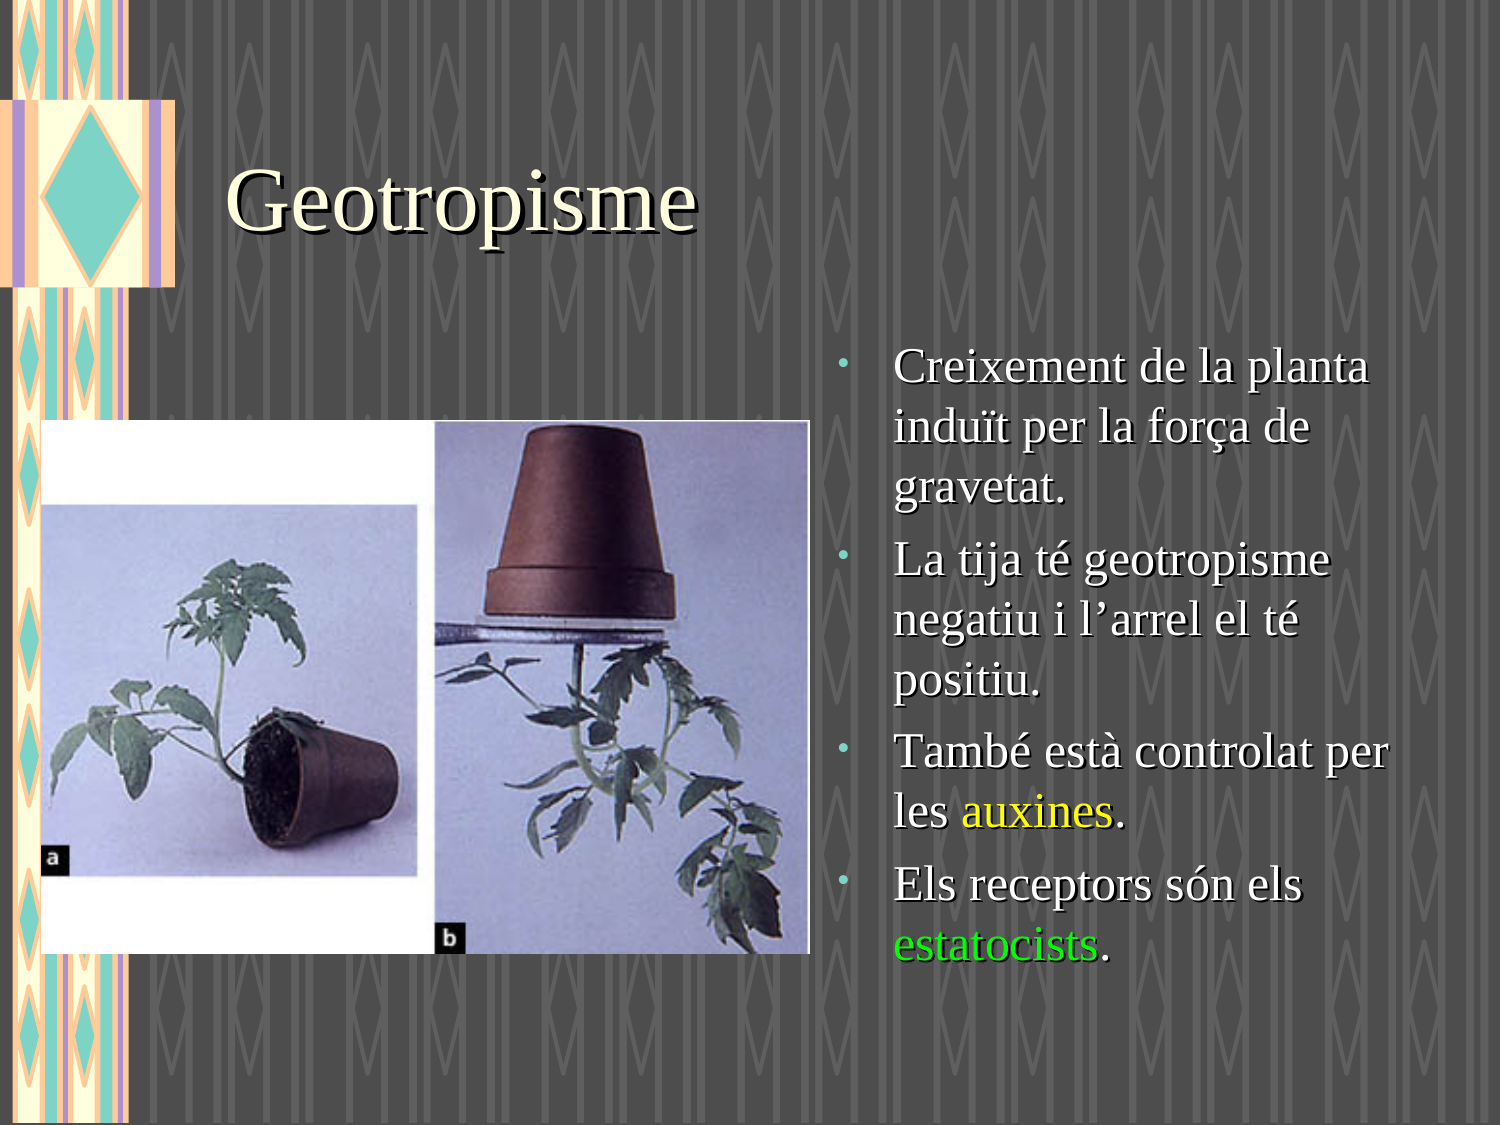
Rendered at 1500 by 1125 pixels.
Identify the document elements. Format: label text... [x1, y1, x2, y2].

picture [41, 420, 810, 954]
list Creixement de la planta induït per la força de gravetat. La tija té geotropisme negatiu i l’arrel el té positiu. També està controlat per les auxines. Els receptors són els estatocists. [821, 324, 1447, 1001]
title Geotropisme [209, 99, 1485, 288]
